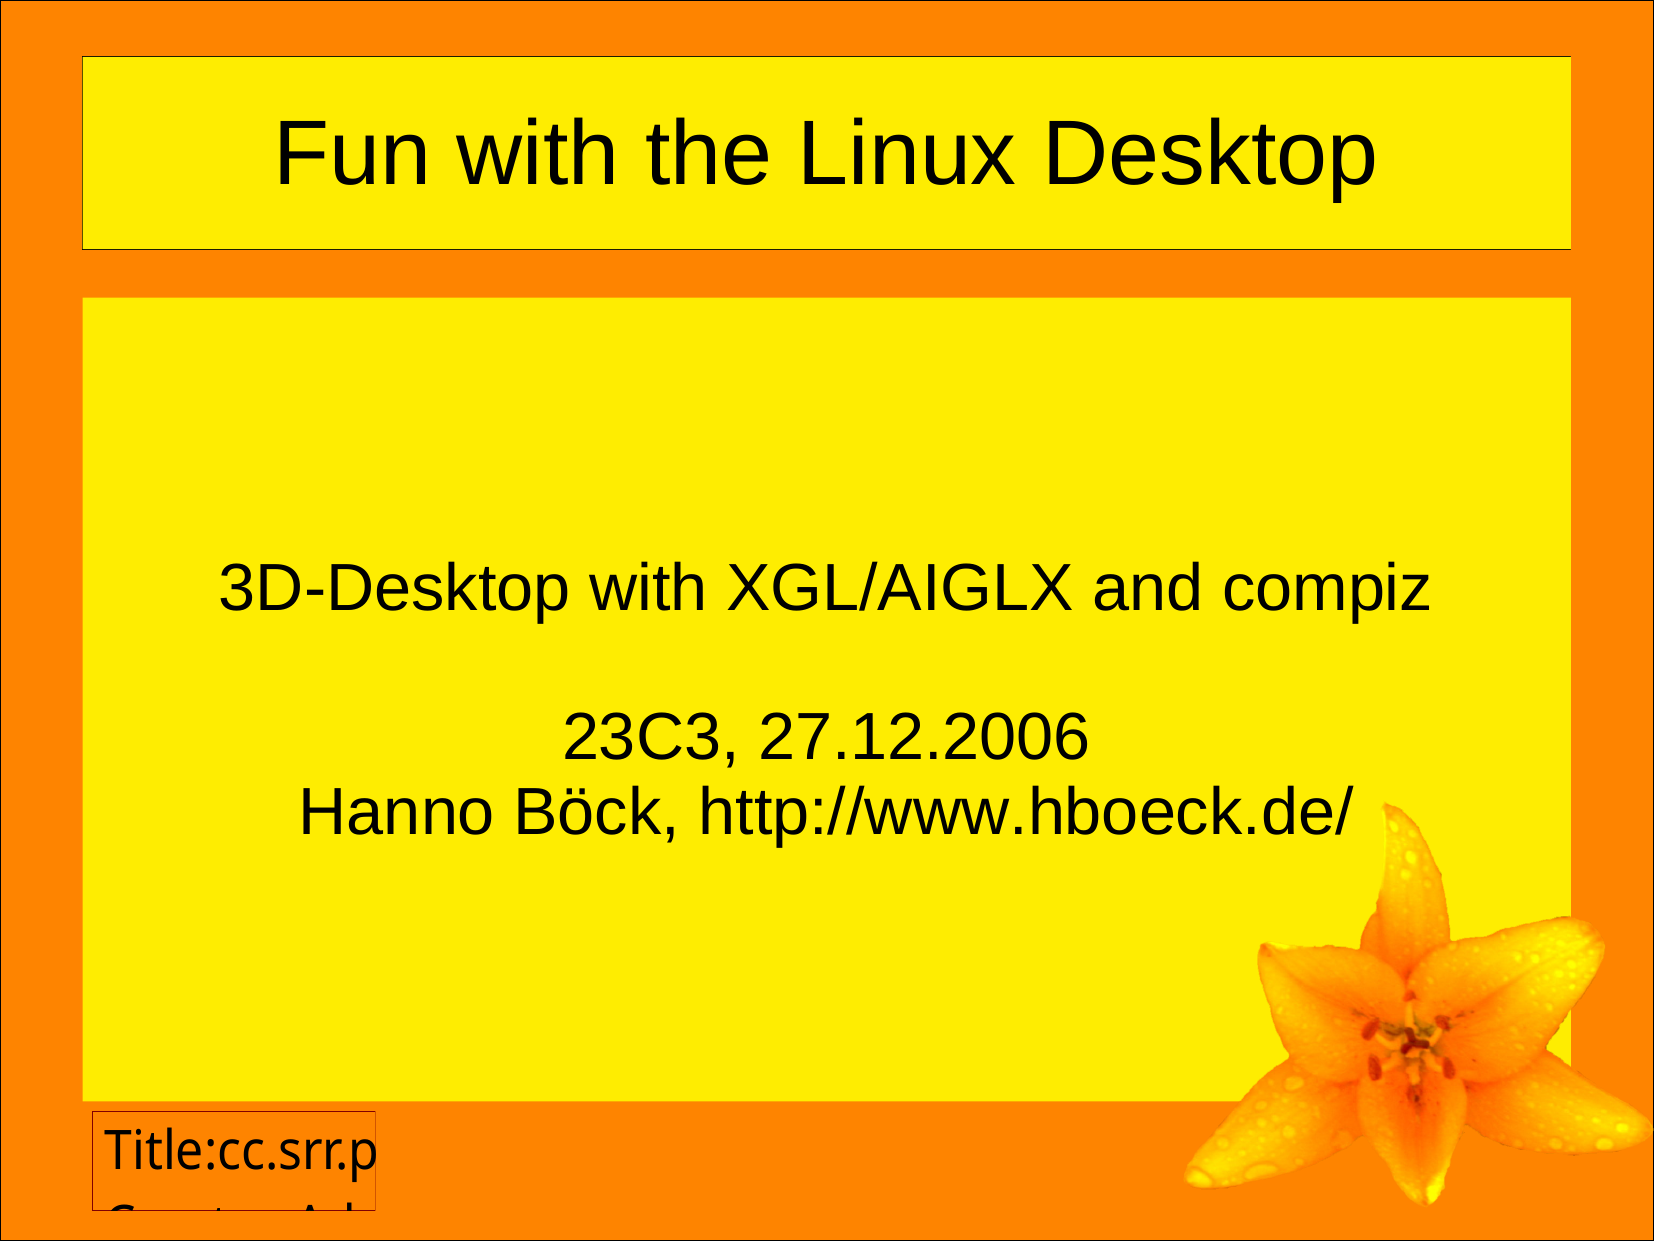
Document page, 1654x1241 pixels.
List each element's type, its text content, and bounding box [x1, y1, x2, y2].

picture [1181, 767, 1654, 1241]
picture [88, 1108, 376, 1211]
title Fun with the Linux Desktop [82, 56, 1571, 250]
subtitle 3D-Desktop with XGL/AIGLX and compiz 23C3, 27.12.2006 Hanno Böck, http://www.hboeck.de/ [82, 297, 1571, 1102]
text_box [0, 0, 1654, 1241]
